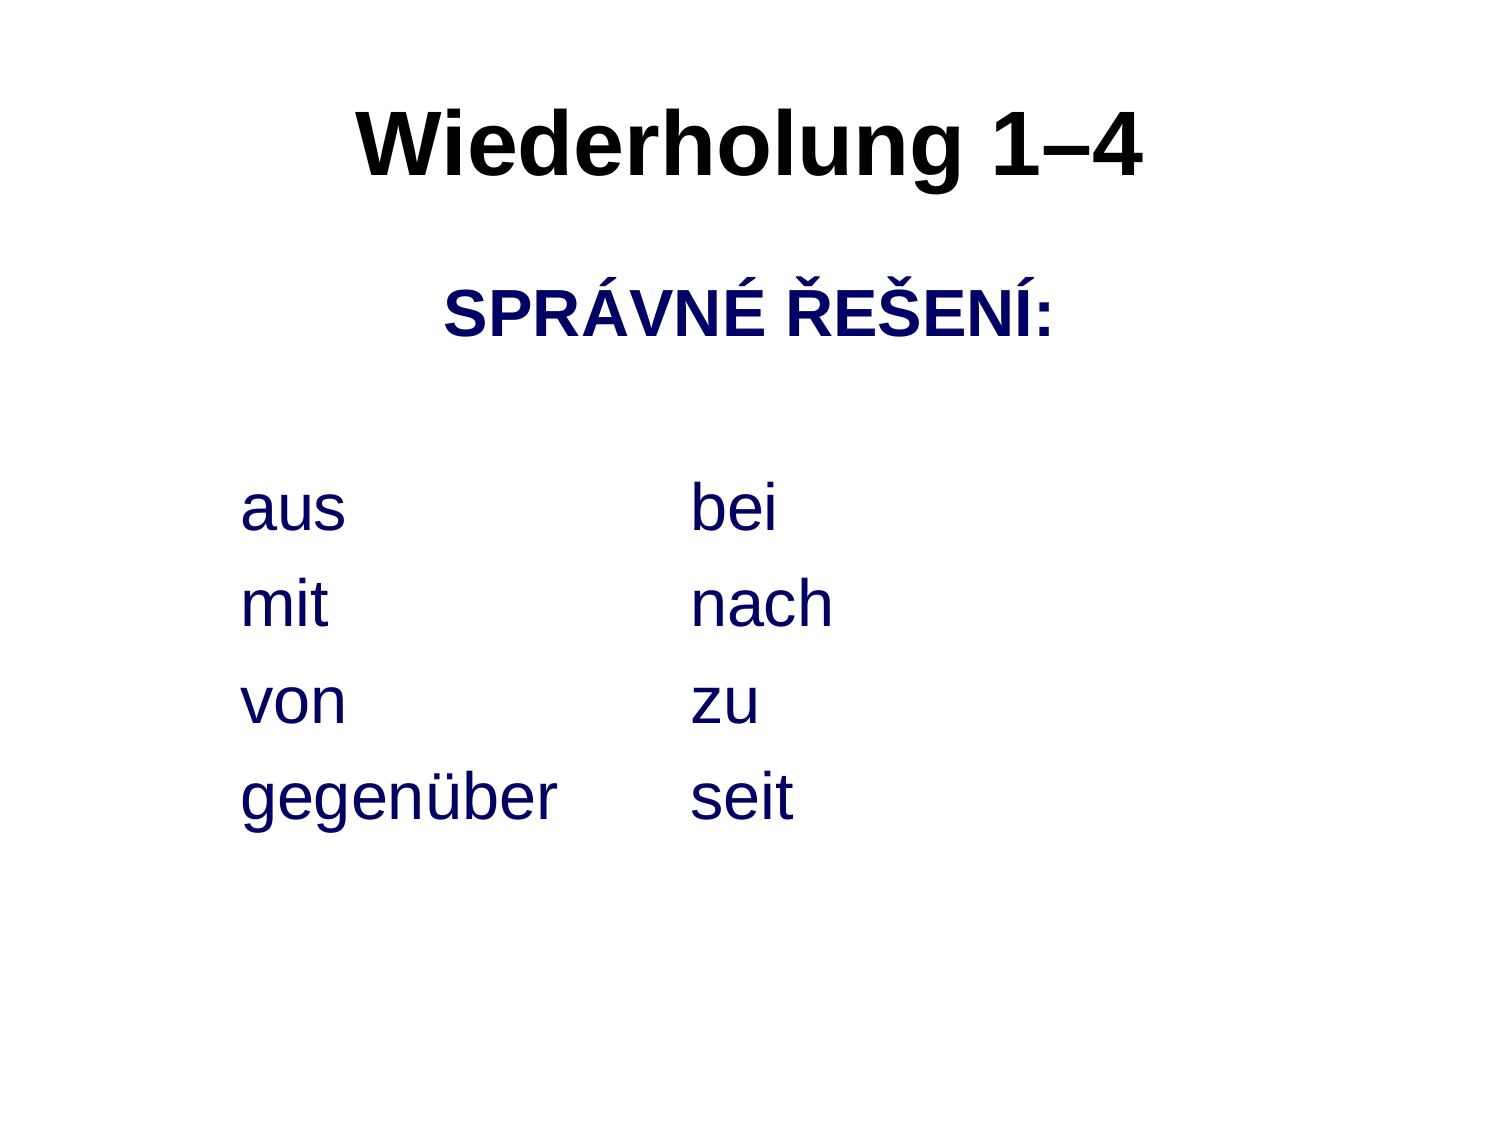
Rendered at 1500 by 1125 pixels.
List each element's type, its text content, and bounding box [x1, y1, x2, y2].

list SPRÁVNÉ ŘEŠENÍ: aus bei mit nach von zu gegenüber seit [75, 262, 1426, 1007]
title Wiederholung 1–4 [75, 45, 1426, 233]
